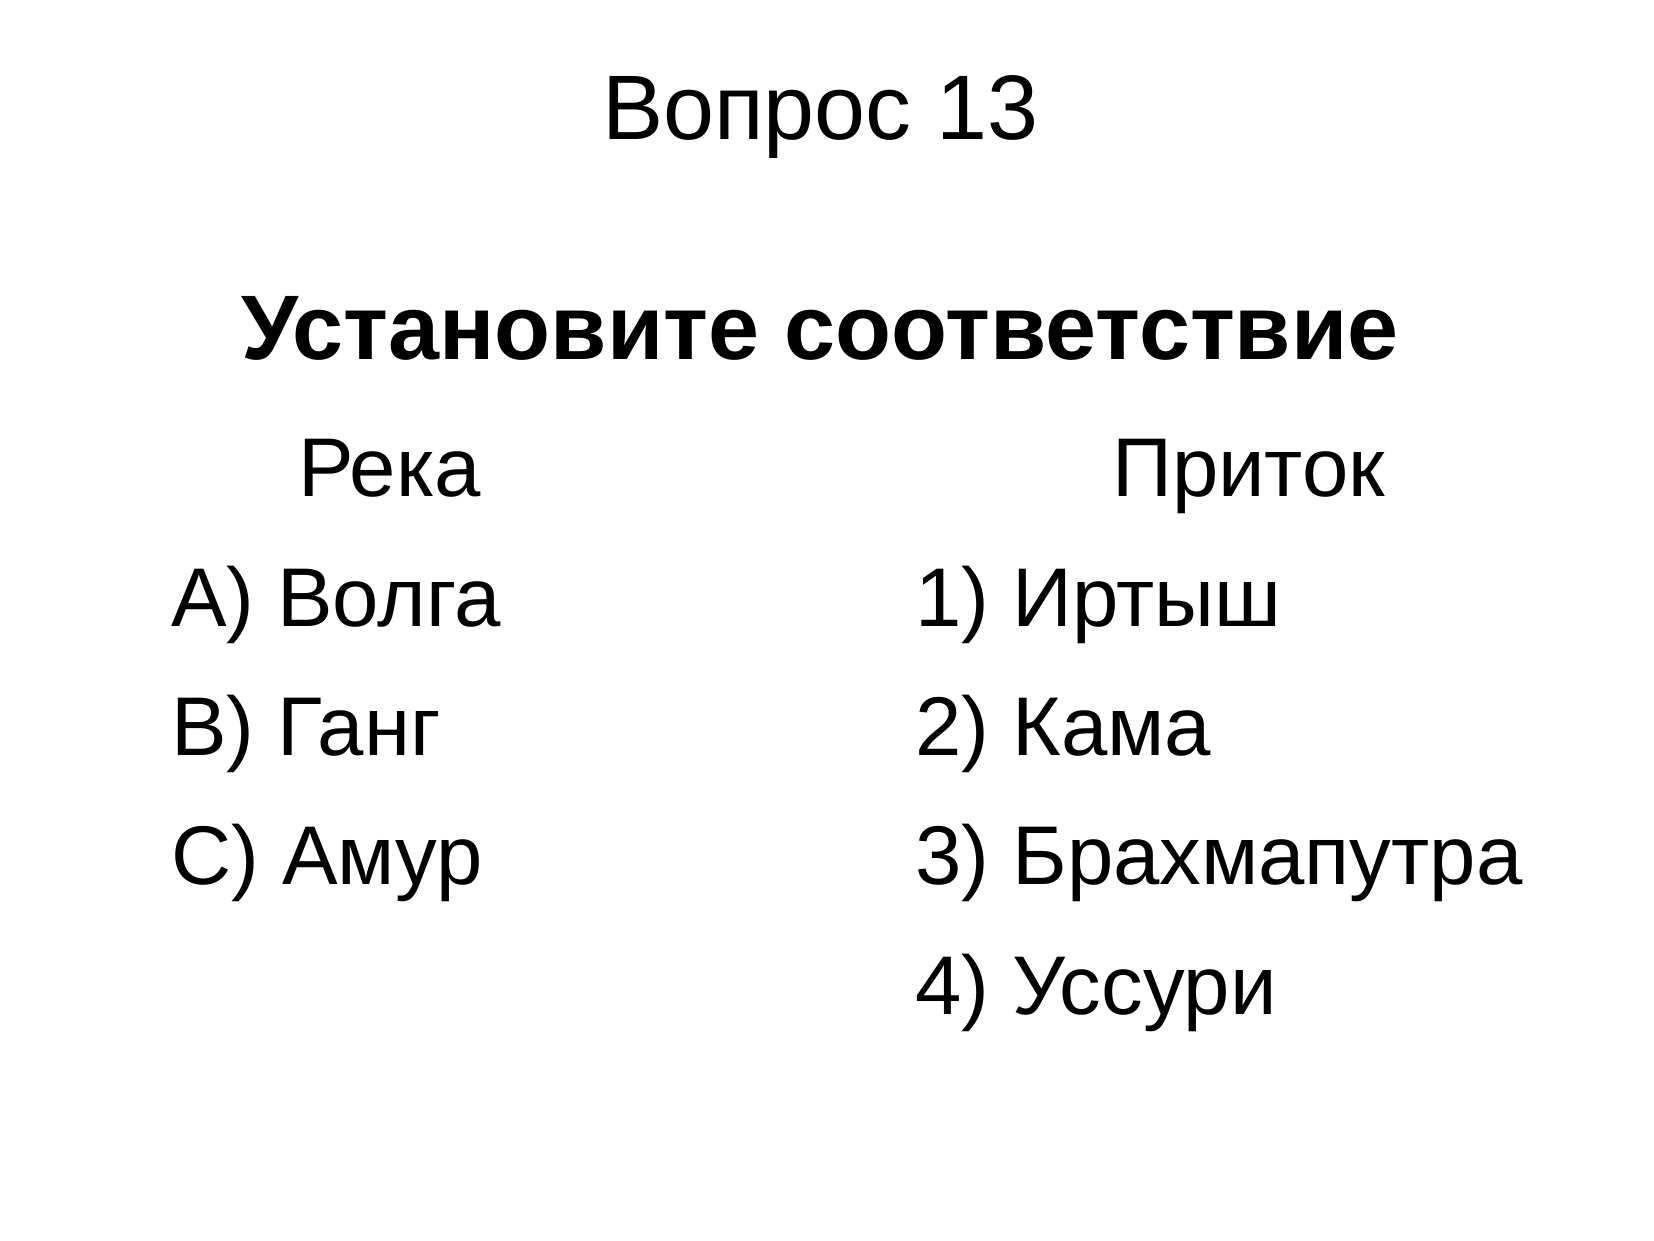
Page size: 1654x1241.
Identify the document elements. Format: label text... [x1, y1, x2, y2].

list Приток 1) Иртыш 2) Кама 3) Брахмапутра 4) Уссури [826, 413, 1583, 1232]
title Вопрос 13 Установите соответствие [76, 59, 1565, 367]
list Река А) Волга В) Ганг С) Амур [82, 413, 826, 1232]
